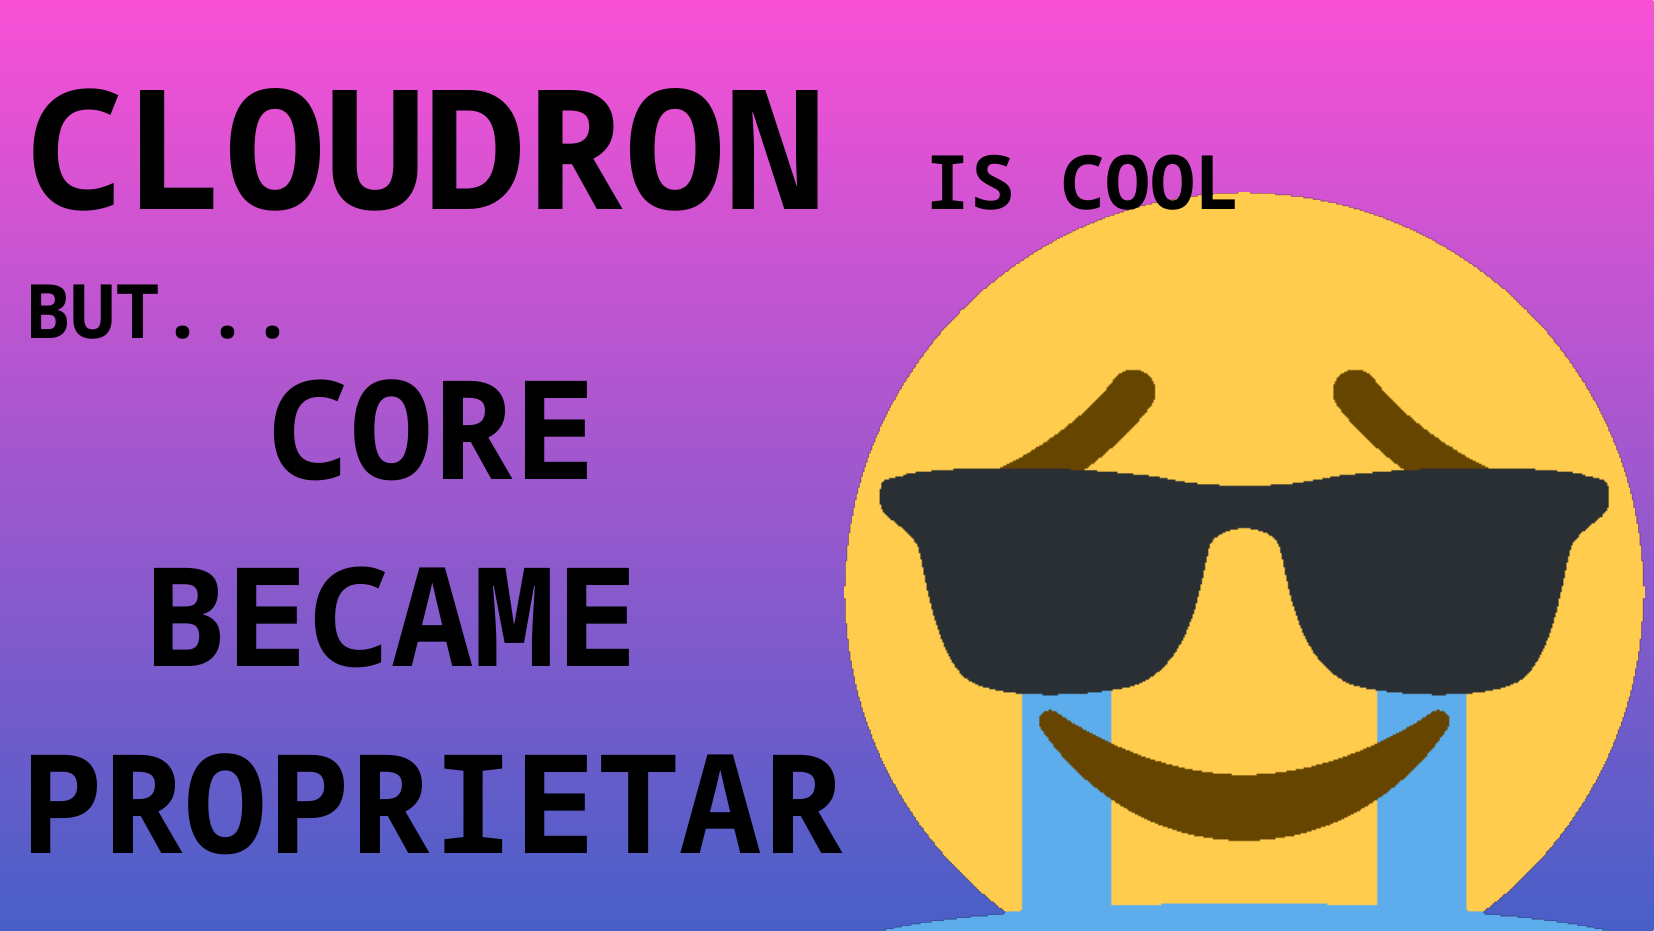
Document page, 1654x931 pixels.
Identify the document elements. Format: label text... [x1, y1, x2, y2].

text_box CLOUDRON IS COOL BUT... [11, 23, 1565, 342]
text_box CORE BECAME PROPRIETARY SOFTWARE [5, 324, 880, 798]
picture [844, 192, 1645, 931]
